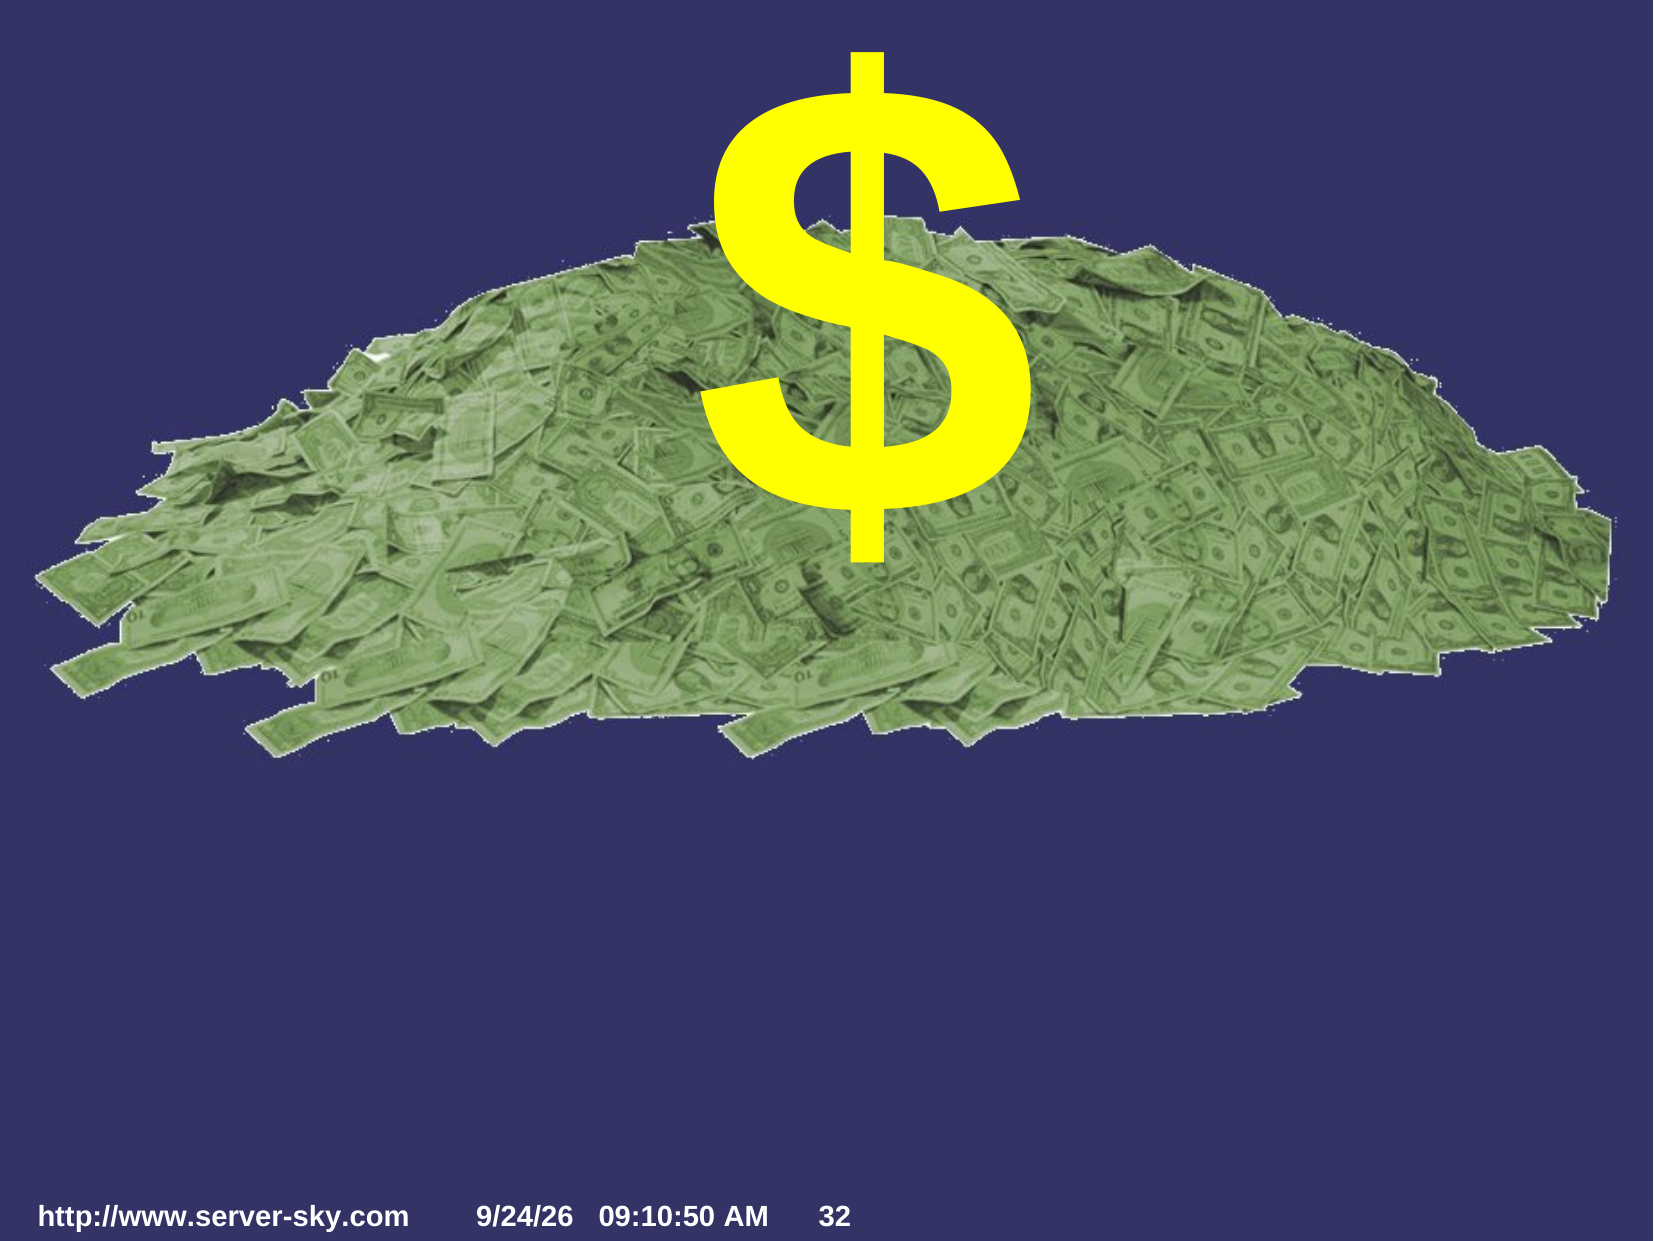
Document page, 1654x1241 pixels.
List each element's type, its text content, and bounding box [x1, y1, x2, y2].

picture [1058, 187, 1653, 803]
text_box $ [674, 0, 1058, 1241]
picture [0, 187, 674, 803]
